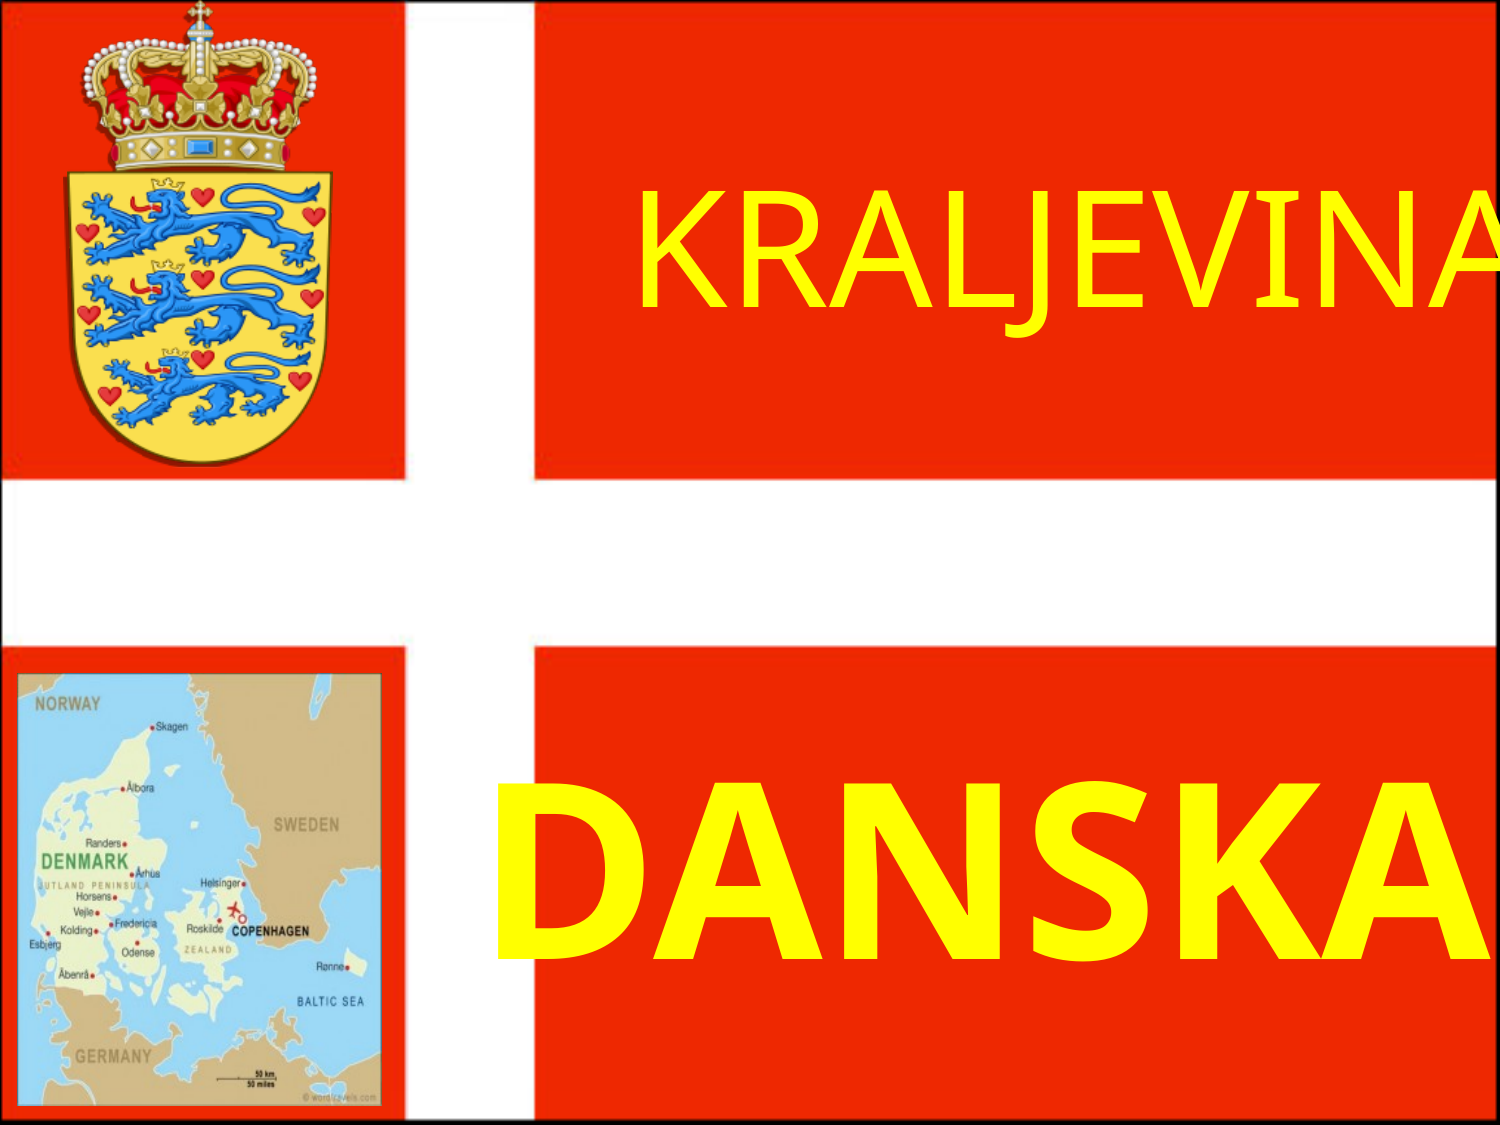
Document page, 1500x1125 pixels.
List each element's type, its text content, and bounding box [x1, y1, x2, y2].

picture [0, 0, 1500, 1125]
title DANSKA [382, 763, 1500, 1017]
subtitle KRALJEVINA [490, 137, 1500, 516]
